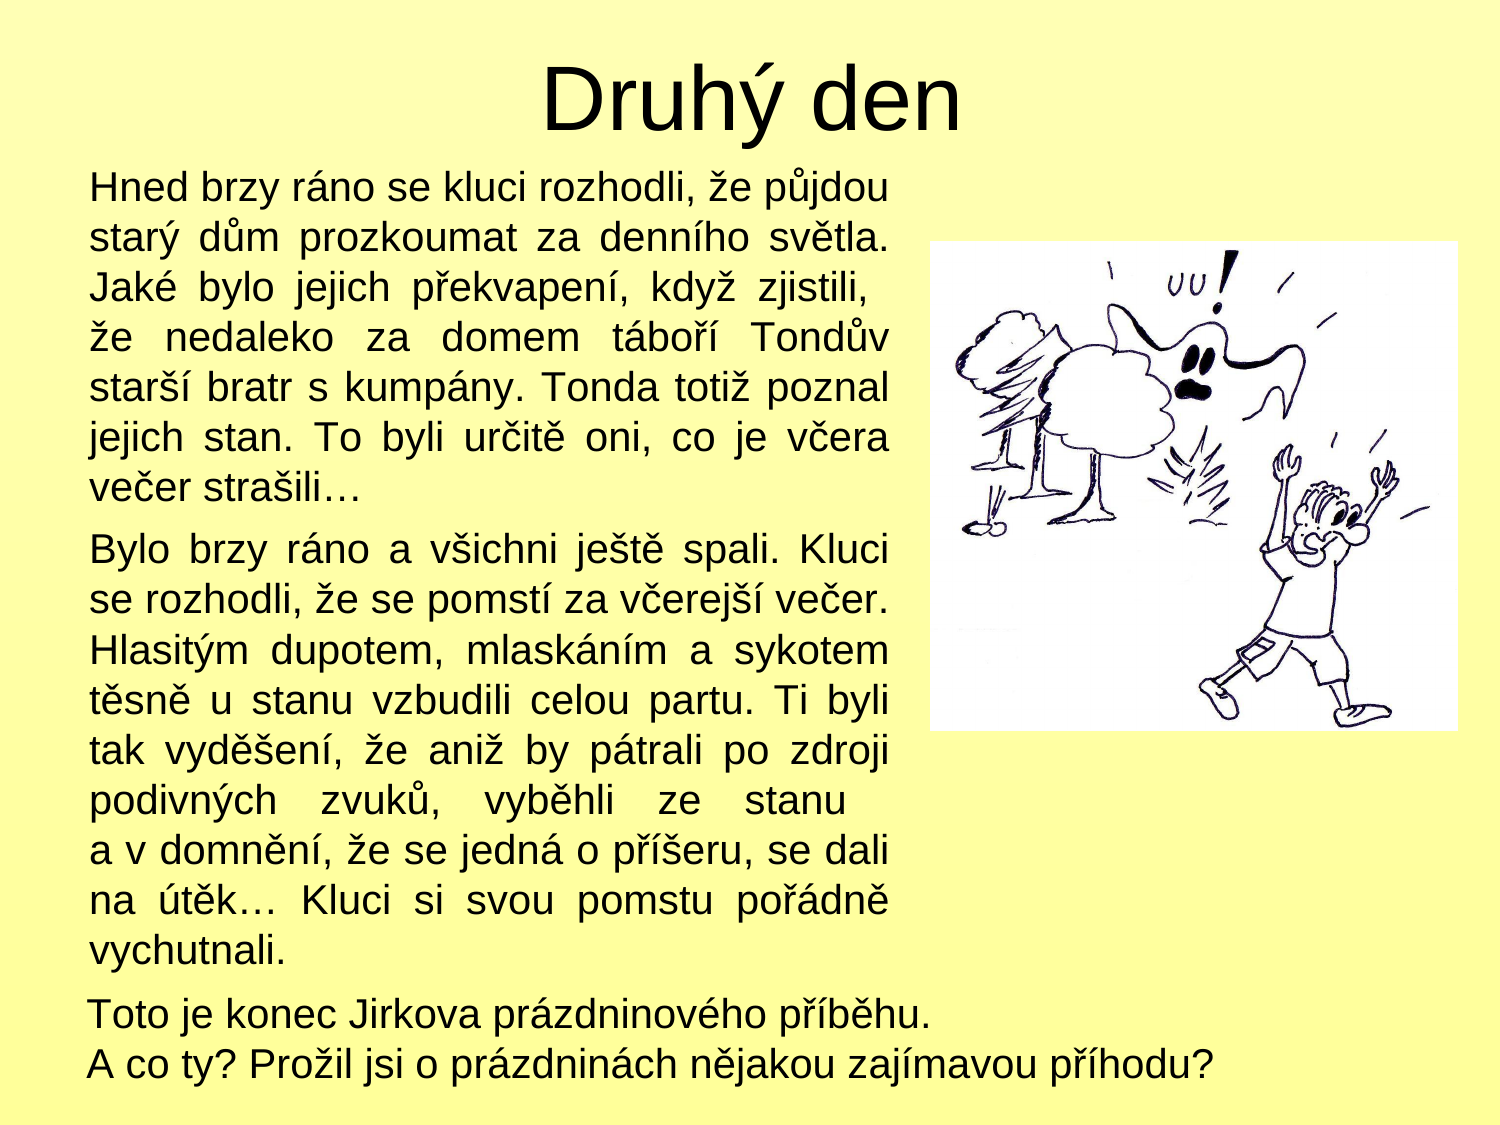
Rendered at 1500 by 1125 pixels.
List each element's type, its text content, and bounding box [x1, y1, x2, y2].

text_box Toto je konec Jirkova prázdninového příběhu. A co ty? Prožil jsi o prázdninách nějakou zajímavou příhodu? [71, 979, 1361, 1095]
picture [930, 241, 1458, 731]
title Druhý den [77, 0, 1428, 188]
text_box Hned brzy ráno se kluci rozhodli, že půjdou starý dům prozkoumat za denního světla. Jaké bylo jejich překvapení, když zjistili, že nedaleko za domem táboří Tondův starší bratr s kumpány. Tonda totiž poznal jejich stan. To byli určitě oni, co je včera večer strašili… Bylo brzy ráno a všichni ještě spali. Kluci se rozhodli, že se pomstí za včerejší večer. Hlasitým dupotem, mlaskáním a sykotem těsně u stanu vzbudili celou partu. Ti byli tak vyděšení, že aniž by pátrali po zdroji podivných zvuků, vyběhli ze stanu a v domnění, že se jedná o příšeru, se dali na útěk… Kluci si svou pomstu pořádně vychutnali. [74, 152, 905, 979]
